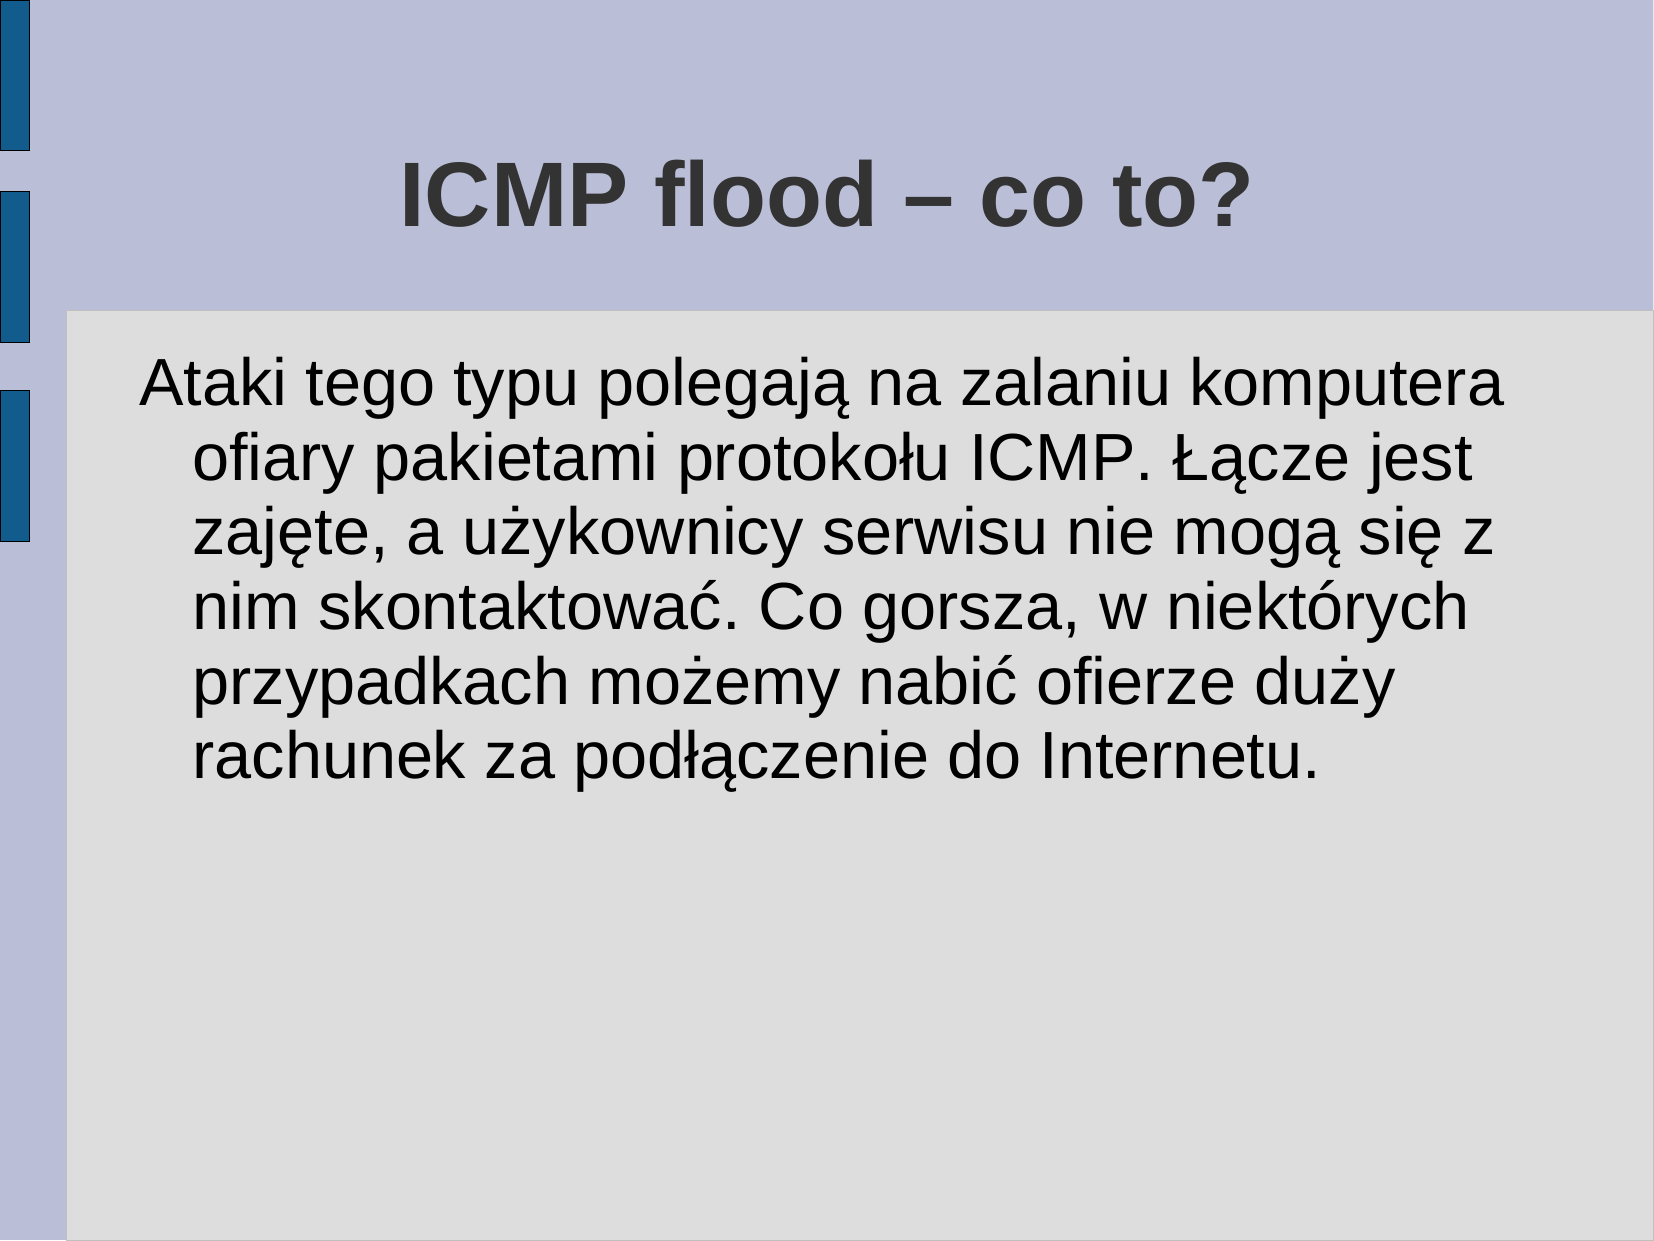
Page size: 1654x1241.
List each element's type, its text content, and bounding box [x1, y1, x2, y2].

list Ataki tego typu polegają na zalaniu komputera ofiary pakietami protokołu ICMP. Łącze jest zajęte, a użykownicy serwisu nie mogą się z nim skontaktować. Co gorsza, w niektórych przypadkach możemy nabić ofierze duży rachunek za podłączenie do Internetu. [121, 344, 1534, 1127]
title ICMP flood – co to? [121, 91, 1534, 299]
